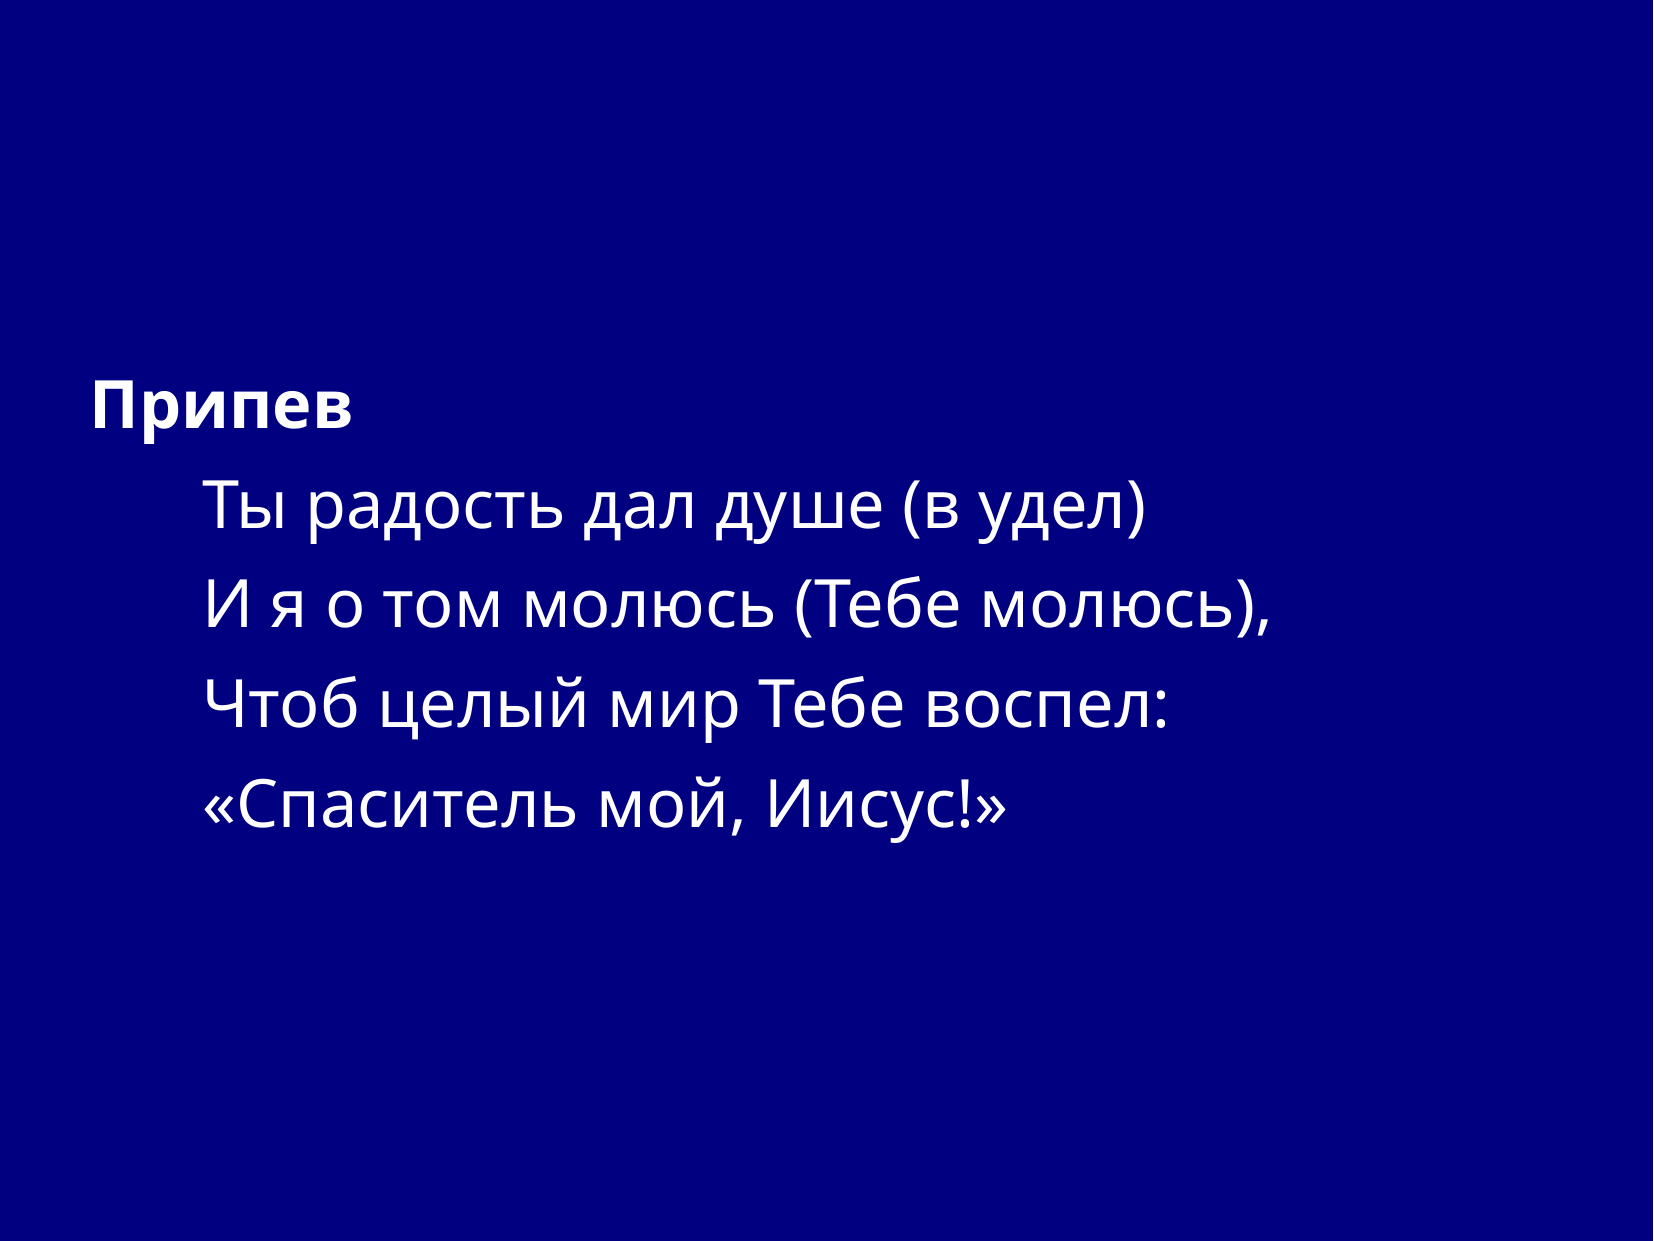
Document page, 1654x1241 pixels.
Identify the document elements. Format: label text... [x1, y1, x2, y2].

text_box Припев Ты радость дал душе (в удел) И я о том молюсь (Тебе молюсь), Чтоб целый мир Тебе воспел: «Спаситель мой, Иисус!» [75, 150, 1576, 1163]
